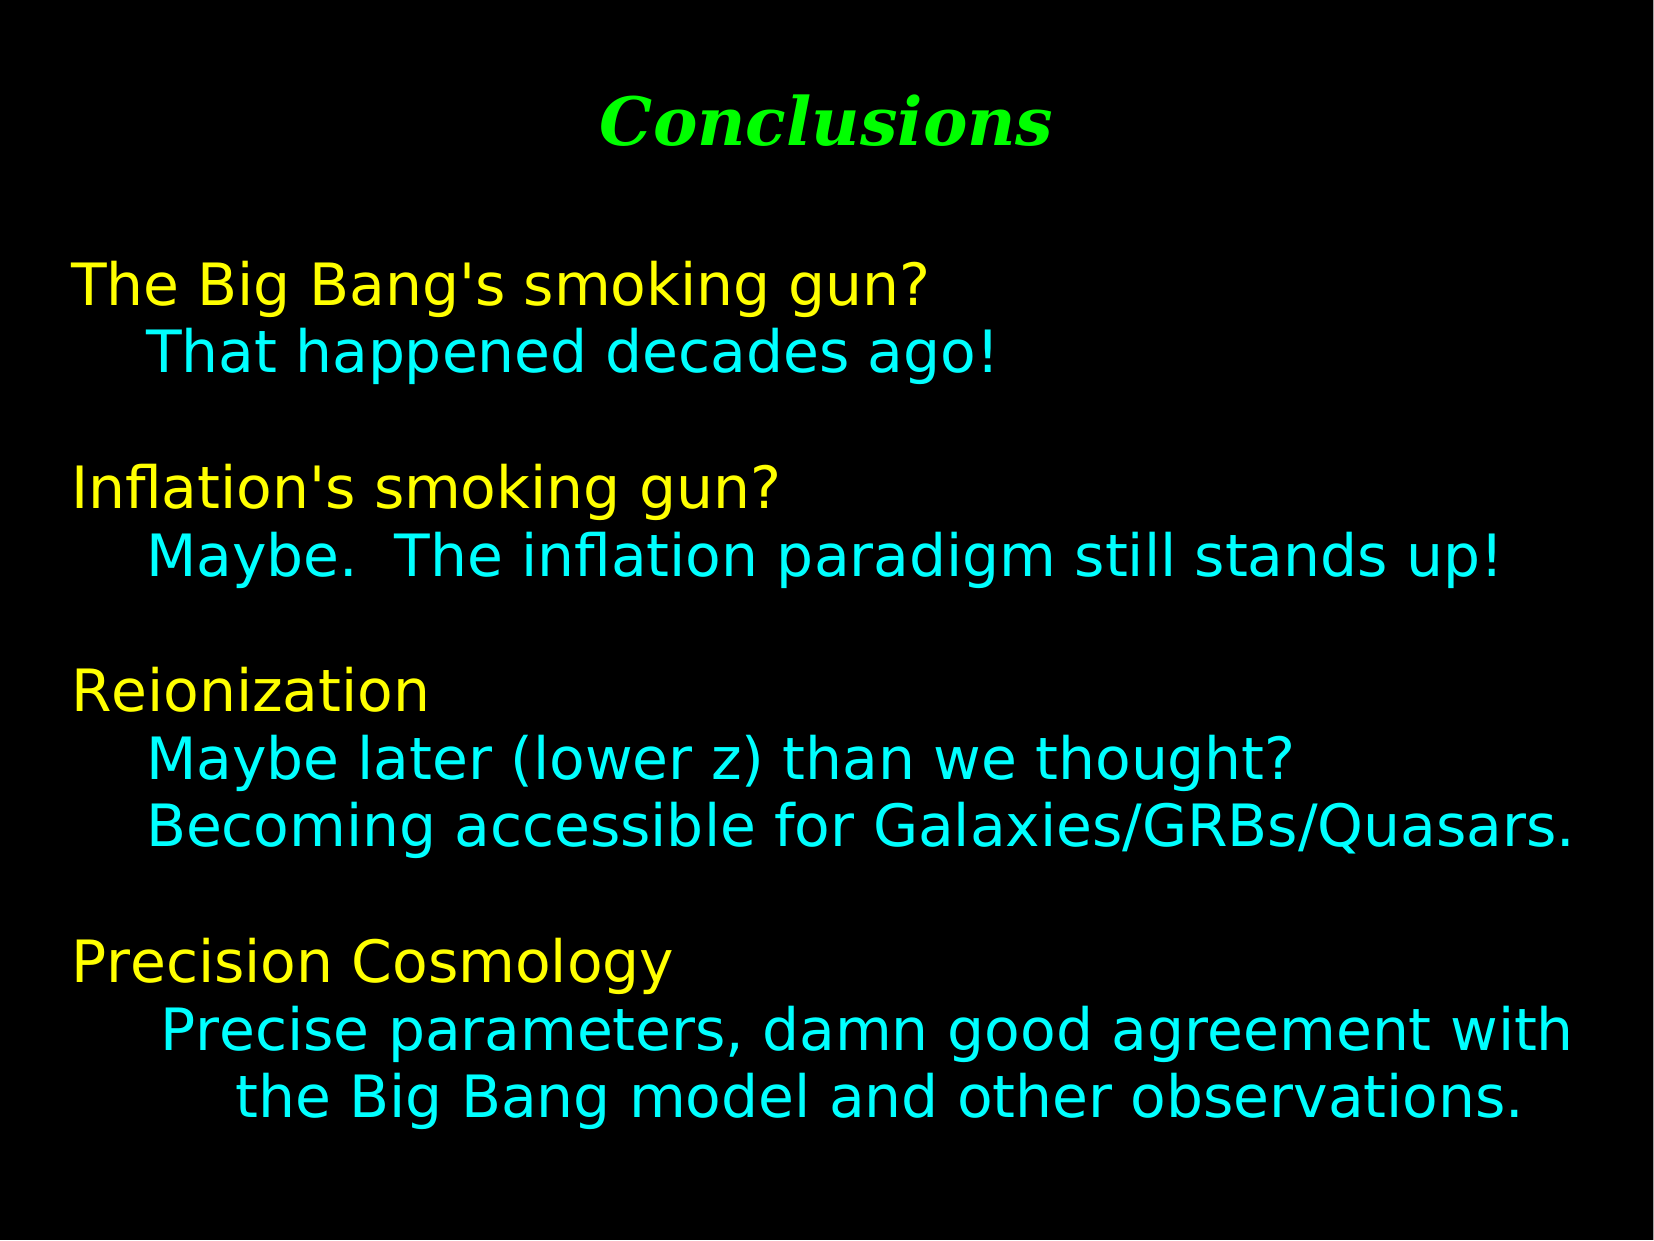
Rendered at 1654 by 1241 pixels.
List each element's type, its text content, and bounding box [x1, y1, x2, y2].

text_box Conclusions [584, 75, 1069, 169]
text_box The Big Bang's smoking gun? That happened decades ago! Inflation's smoking gun? Maybe. The inflation paradigm still stands up! Reionization Maybe later (lower z) than we thought? Becoming accessible for Galaxies/GRBs/Quasars. Precision Cosmology Precise parameters, damn good agreement with the Big Bang model and other observations. [56, 243, 1613, 1140]
